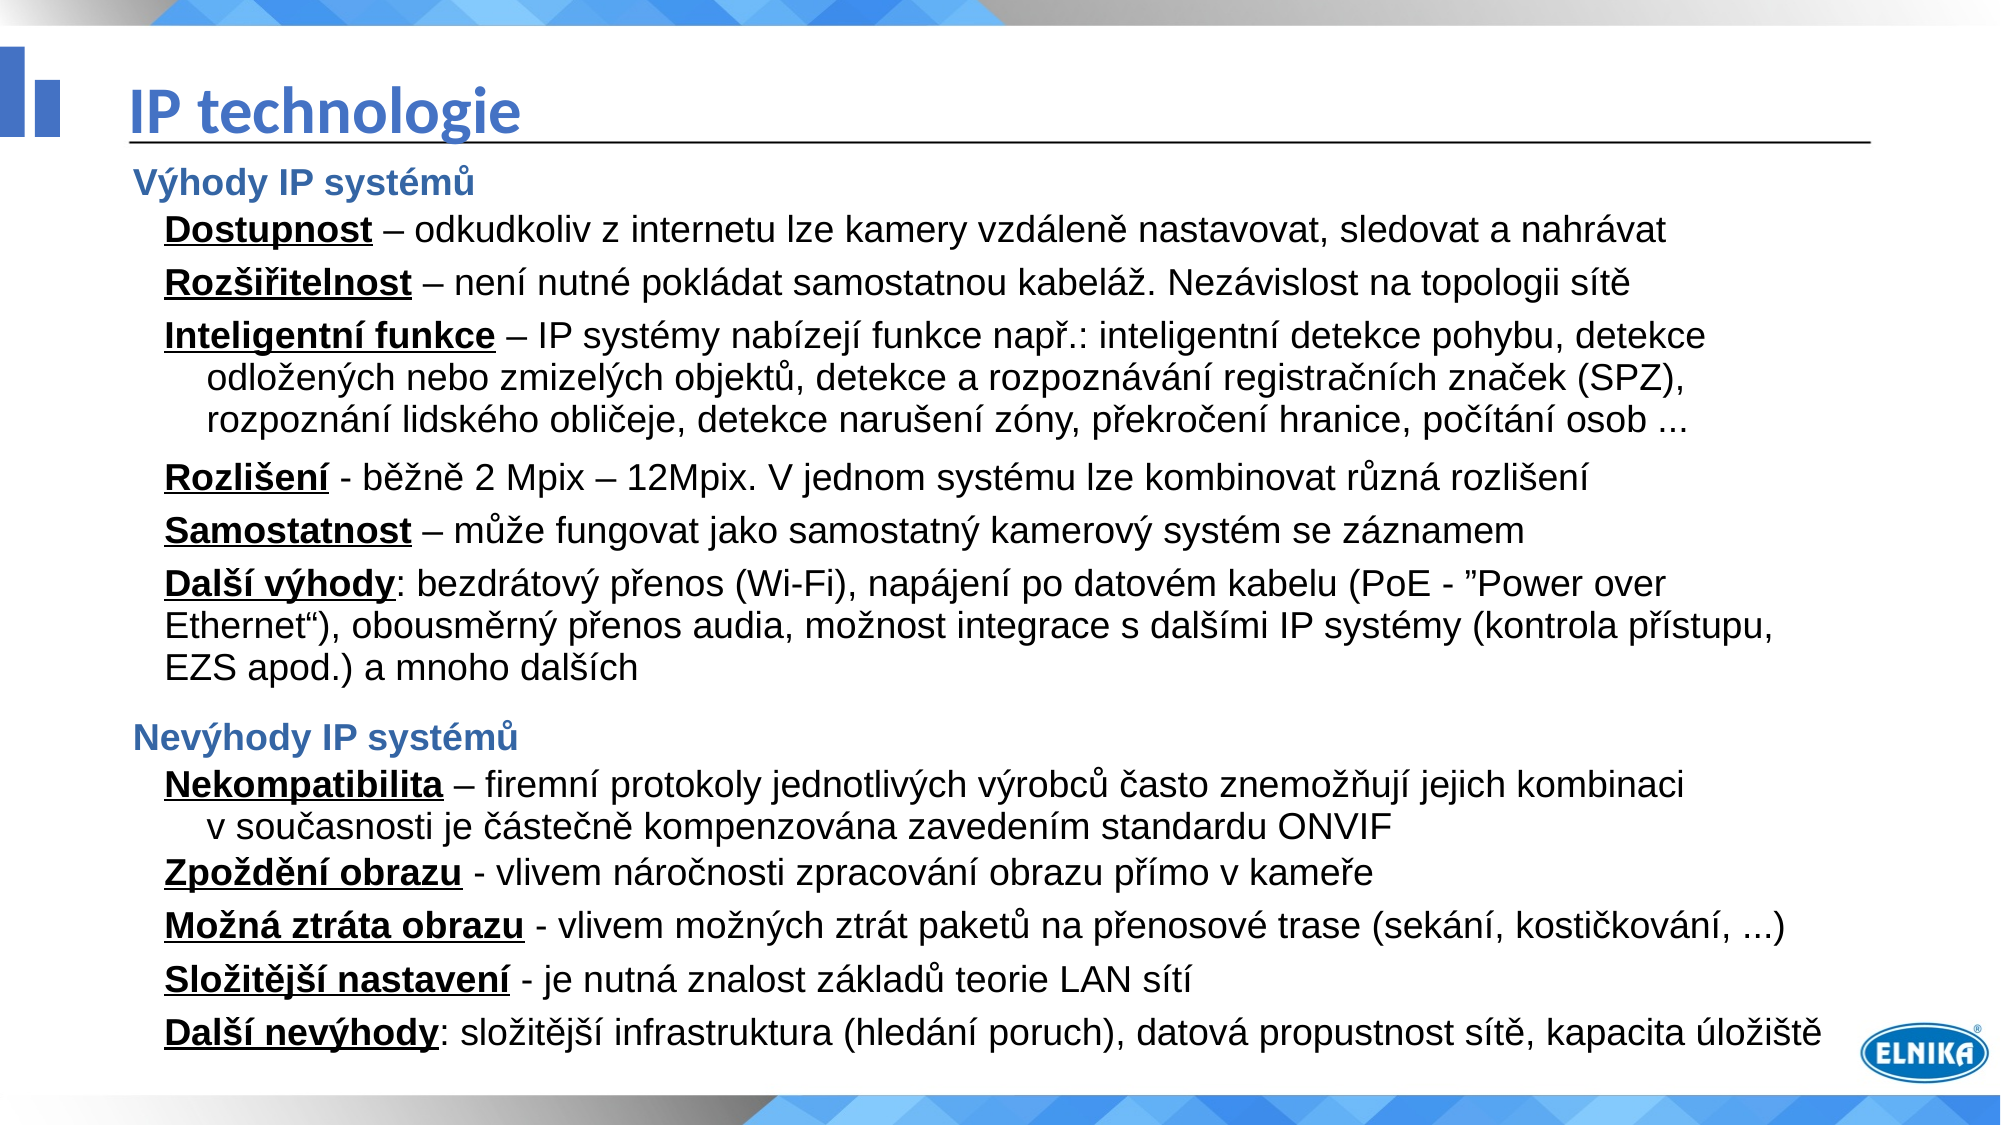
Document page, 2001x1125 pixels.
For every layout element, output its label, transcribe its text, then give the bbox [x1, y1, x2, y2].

text_box Další nevýhody: složitější infrastruktura (hledání poruch), datová propustnost sítě, kapacita úložiště [118, 1003, 1890, 1075]
text_box Nekompatibilita – firemní protokoly jednotlivých výrobců často znemožňují jejich kombinaci v současnosti je částečně kompenzována zavedením standardu ONVIF [118, 755, 1890, 844]
text_box Nevýhody IP systémů [118, 708, 1890, 755]
text_box Složitější nastavení - je nutná znalost základů teorie LAN sítí [118, 950, 1890, 1003]
text_box Samostatnost – může fungovat jako samostatný kamerový systém se záznamem [118, 501, 1890, 555]
text_box Dostupnost – odkudkoliv z internetu lze kamery vzdáleně nastavovat, sledovat a nahrávat [118, 225, 1890, 253]
text_box Zpoždění obrazu - vlivem náročnosti zpracování obrazu přímo v kameře [118, 844, 1890, 897]
text_box Inteligentní funkce – IP systémy nabízejí funkce např.: inteligentní detekce pohybu, detekce odložených nebo zmizelých objektů, detekce a rozpoznávání registračních značek (SPZ), rozpoznání lidského obličeje, detekce narušení zóny, překročení hranice, počítání osob ... [118, 307, 1890, 448]
text_box IP technologie [78, 58, 1152, 154]
text_box Rozlišení - běžně 2 Mpix – 12Mpix. V jednom systému lze kombinovat různá rozlišení [118, 448, 1890, 501]
text_box Výhody IP systémů [118, 153, 1890, 225]
text_box Rozšiřitelnost – není nutné pokládat samostatnou kabeláž. Nezávislost na topologii sítě [118, 253, 1890, 307]
picture [0, 0, 2001, 1125]
text_box Možná ztráta obrazu - vlivem možných ztrát paketů na přenosové trase (sekání, kostičkování, ...) [118, 897, 1890, 950]
text_box Další výhody: bezdrátový přenos (Wi-Fi), napájení po datovém kabelu (PoE - ”Power over Ethernet“), obousměrný přenos audia, možnost integrace s dalšími IP systémy (kontrola přístupu, EZS apod.) a mnoho dalších [118, 555, 1890, 696]
